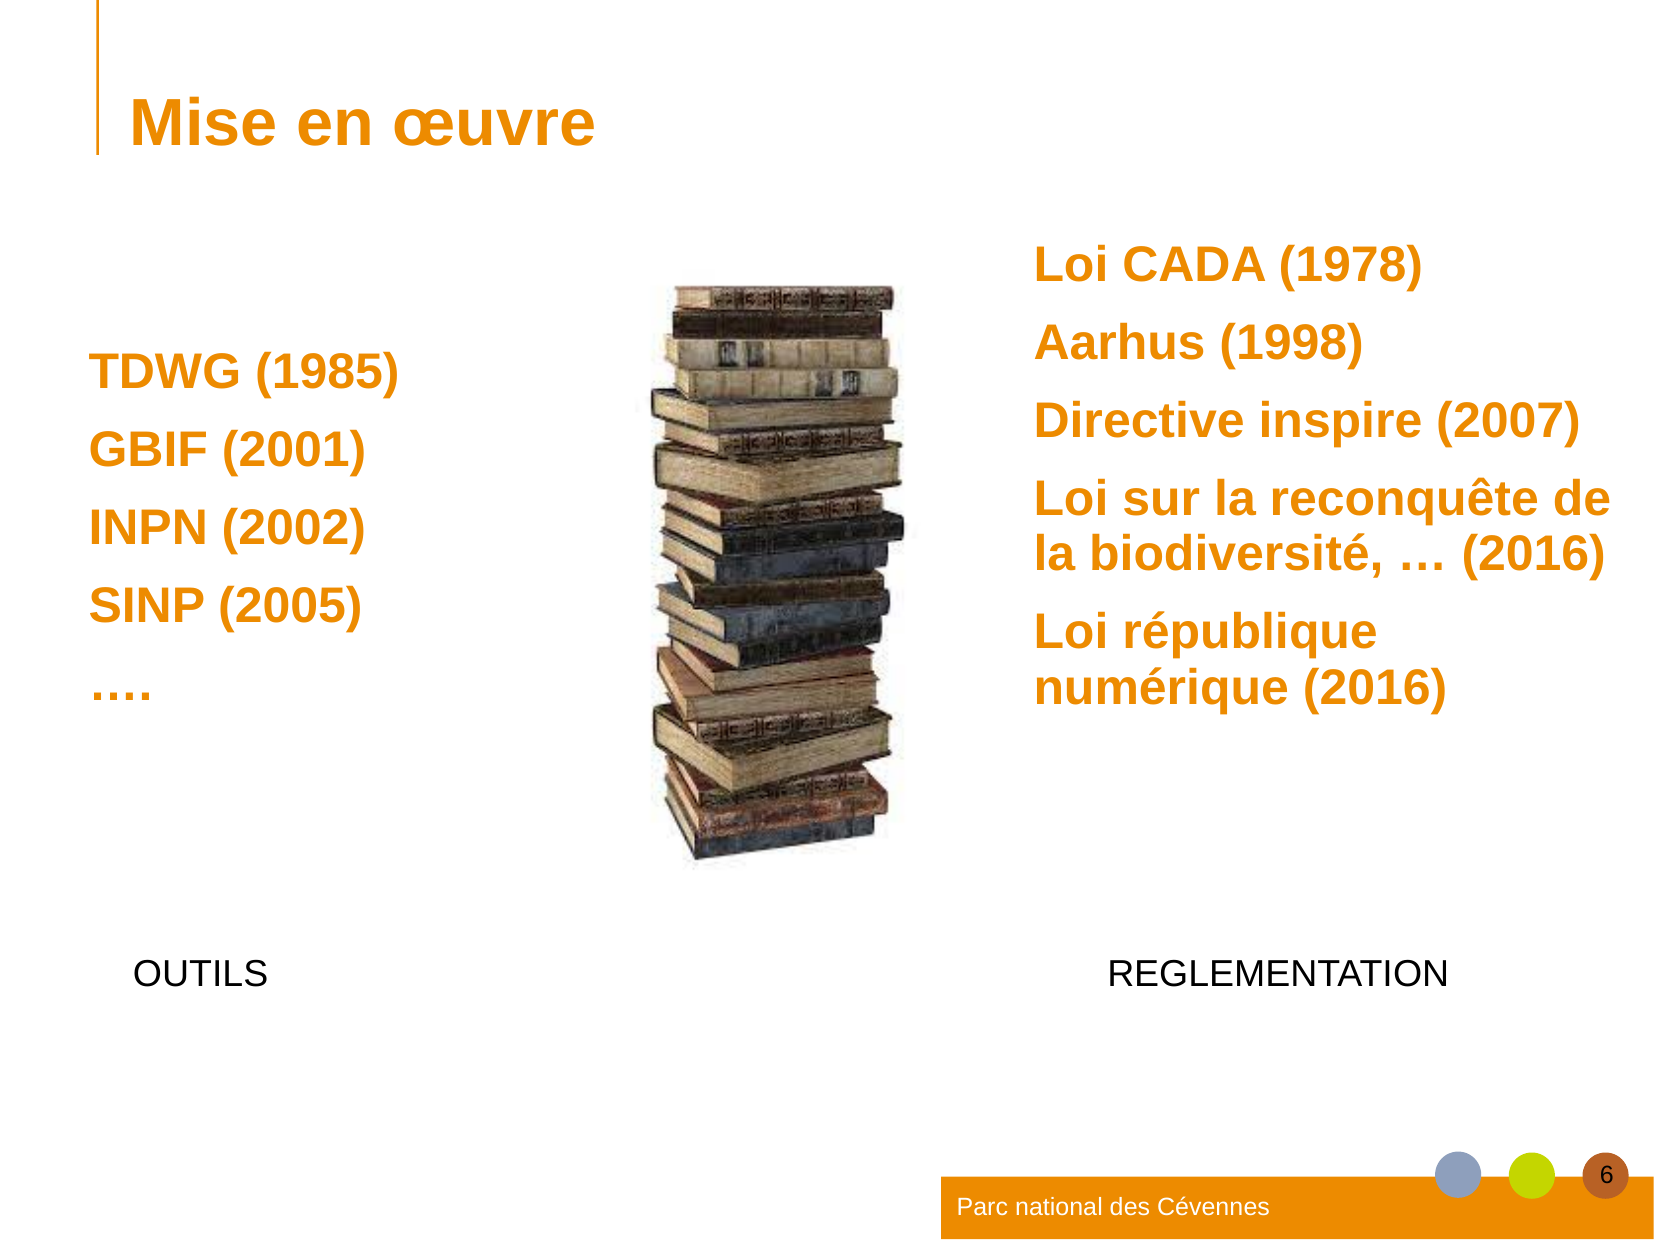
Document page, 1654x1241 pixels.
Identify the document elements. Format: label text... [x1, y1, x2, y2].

text_box OUTILS [118, 944, 591, 1002]
picture [620, 255, 930, 886]
text_box REGLEMENTATION [1092, 944, 1565, 1002]
list TDWG (1985) GBIF (2001) INPN (2002) SINP (2005) …. [88, 265, 574, 986]
list Loi CADA (1978) Aarhus (1998) Directive inspire (2007) Loi sur la reconquête de la biodiversité, … (2016) Loi république numérique (2016) [1033, 236, 1625, 945]
title Mise en œuvre [129, 11, 1619, 160]
